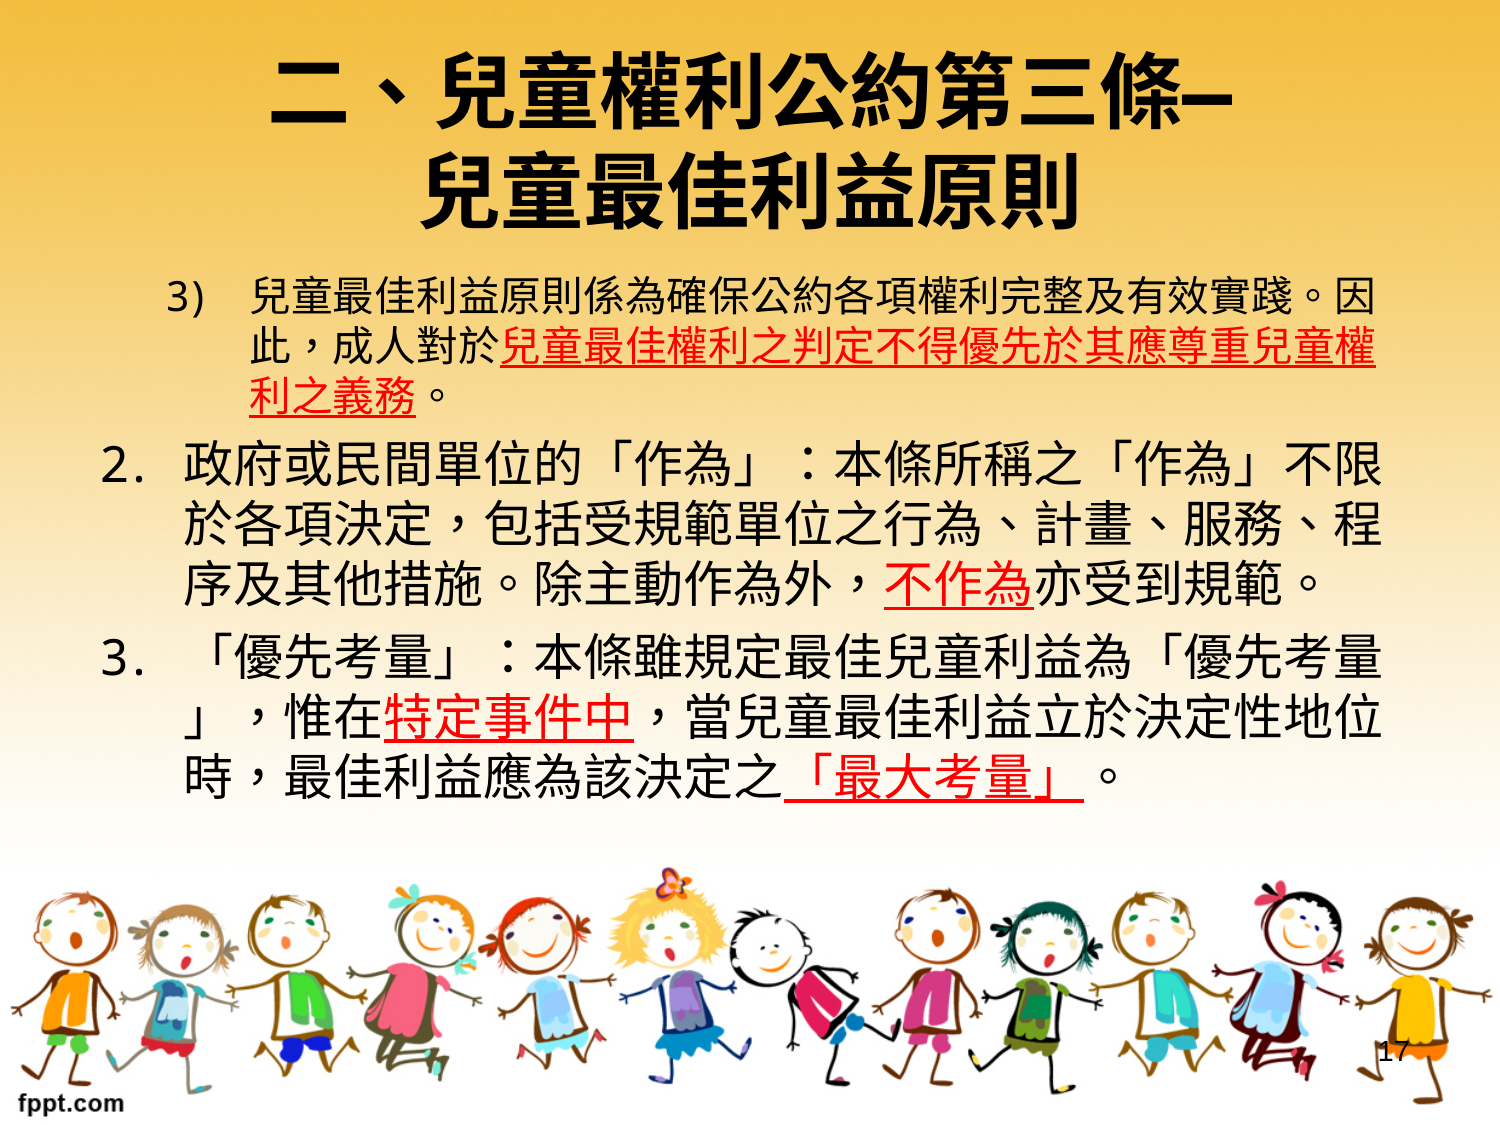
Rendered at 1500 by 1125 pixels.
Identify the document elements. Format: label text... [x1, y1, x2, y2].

list 兒童最佳利益原則係為確保公約各項權利完整及有效實踐。因此，成人對於兒童最佳權利之判定不得優先於其應尊重兒童權利之義務。 政府或民間單位的「作為」：本條所稱之「作為」不限於各項決定，包括受規範單位之行為、計畫、服務、程序及其他措施。除主動作為外，不作為亦受到規範。 「優先考量」：本條雖規定最佳兒童利益為「優先考量」，惟在特定事件中，當兒童最佳利益立於決定性地位時，最佳利益應為該決定之「最大考量」。 [75, 262, 1426, 1005]
text_box <編號> [1074, 1024, 1426, 1103]
title 二、兒童權利公約第三條— 兒童最佳利益原則 [75, 45, 1426, 233]
picture [0, 0, 1500, 1125]
